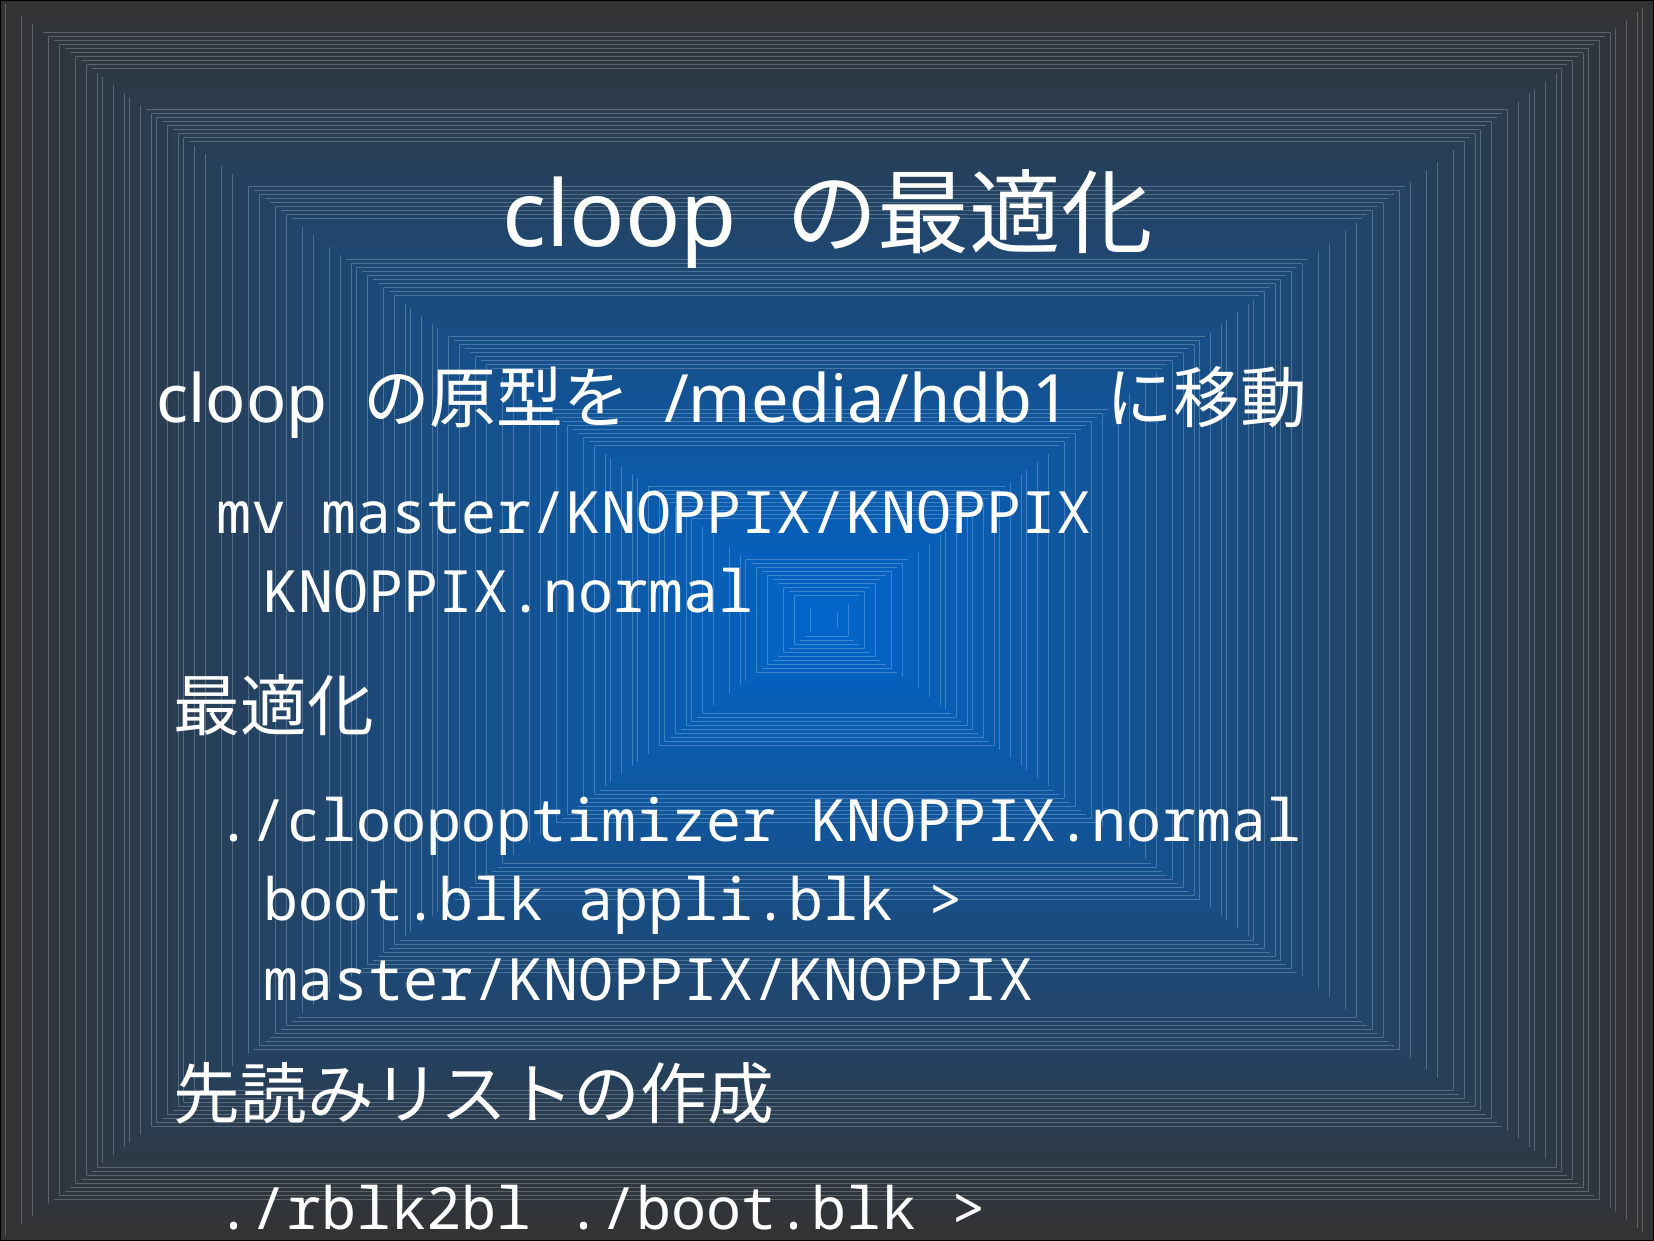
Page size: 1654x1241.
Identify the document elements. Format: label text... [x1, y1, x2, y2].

list cloop の原型を /media/hdb1 に移動 mv master/KNOPPIX/KNOPPIX KNOPPIX.normal 最適化 ./cloopoptimizer KNOPPIX.normal boot.blk appli.blk > master/KNOPPIX/KNOPPIX 先読みリストの作成 ./rblk2bl ./boot.blk > master/KNOPPIX/KNOPPIX.boot.lst [121, 344, 1534, 1169]
title cloop の最適化 [121, 102, 1534, 311]
